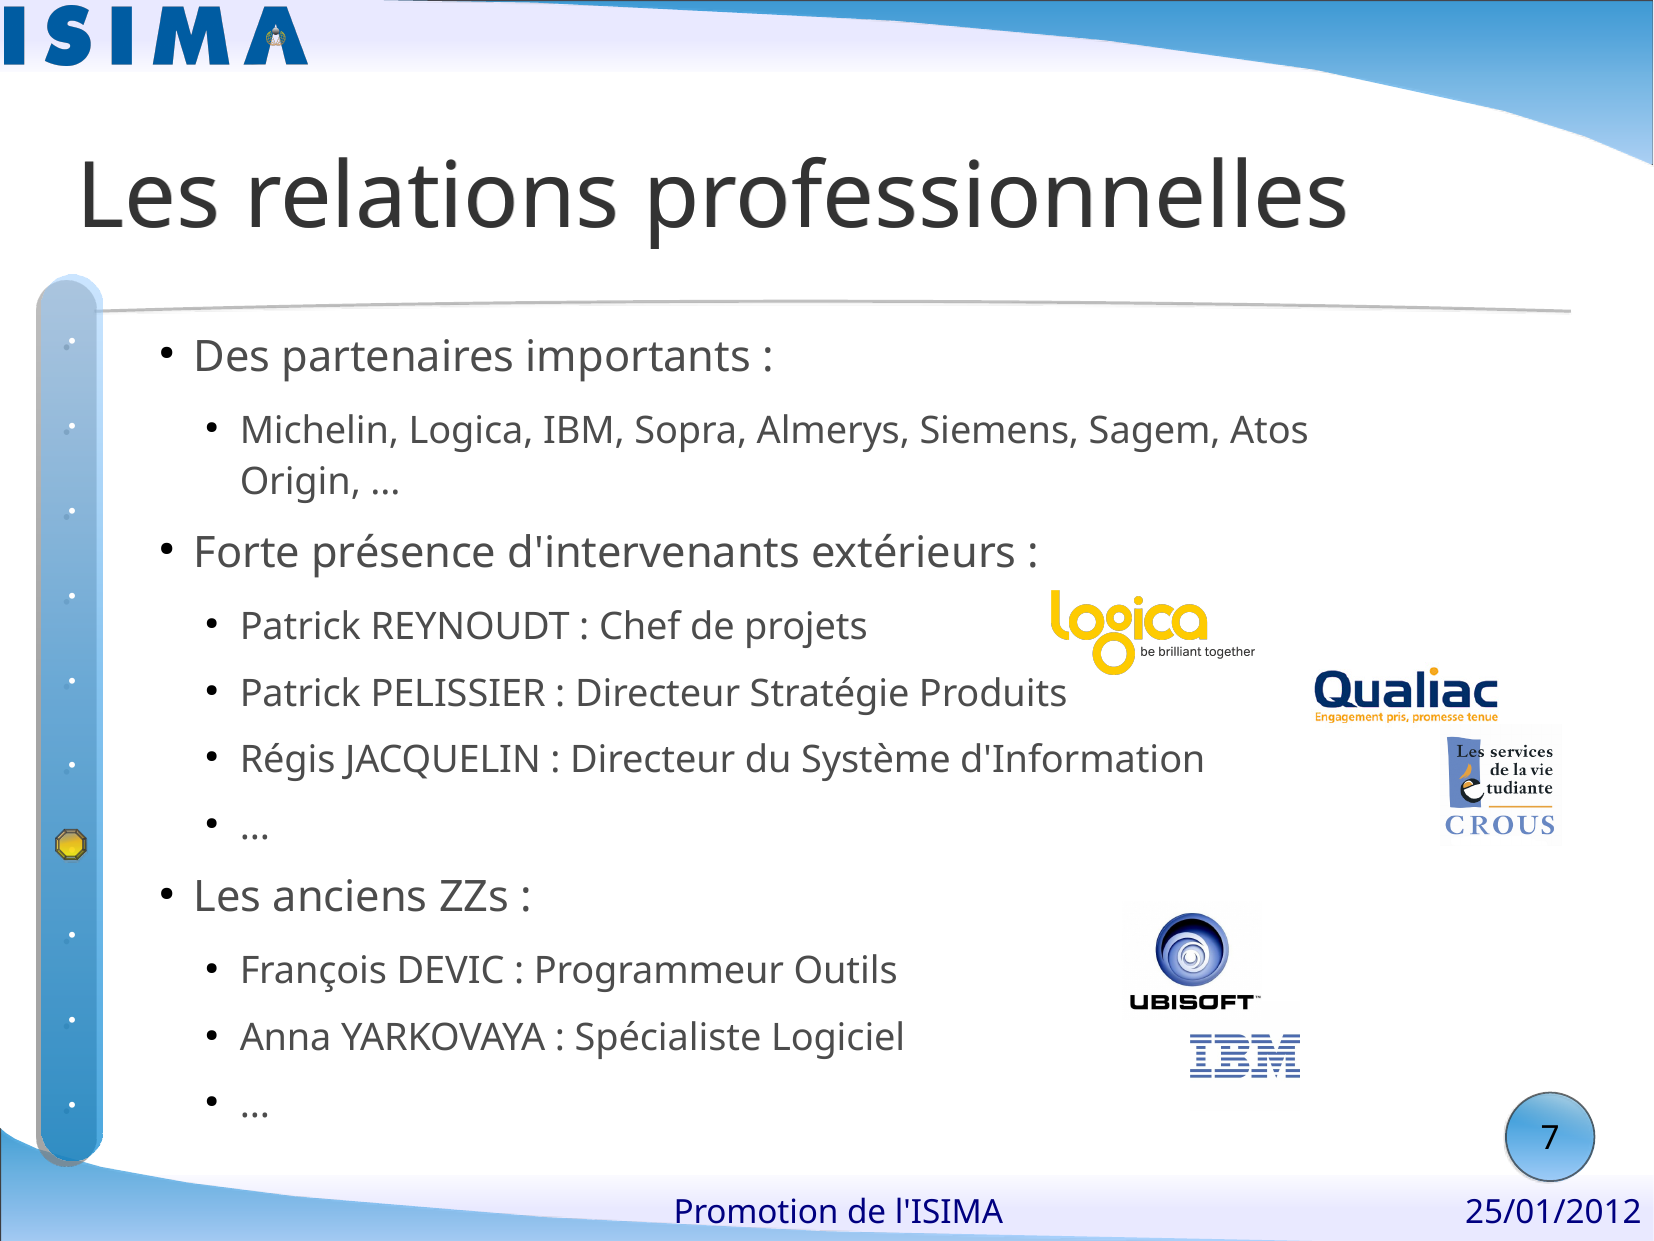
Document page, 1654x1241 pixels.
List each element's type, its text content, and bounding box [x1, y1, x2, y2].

text_box [56, 830, 86, 860]
picture [1122, 901, 1300, 1111]
title Les relations professionnelles [76, 88, 1565, 296]
picture [4, 5, 308, 66]
list Des partenaires importants : Michelin, Logica, IBM, Sopra, Almerys, Siemens, Sagem, Atos Origin, ... Forte présence d'intervenants extérieurs : Patrick REYNOUDT : Chef de projets Patrick PELISSIER : Directeur Stratégie Produits Régis JACQUELIN : Directeur du Système d'Information ... Les anciens ZZs : François DEVIC : Programmeur Outils Anna YARKOVAYA : Spécialiste Logiciel ... [147, 324, 1477, 1144]
picture [1311, 662, 1562, 846]
picture [1051, 590, 1255, 675]
